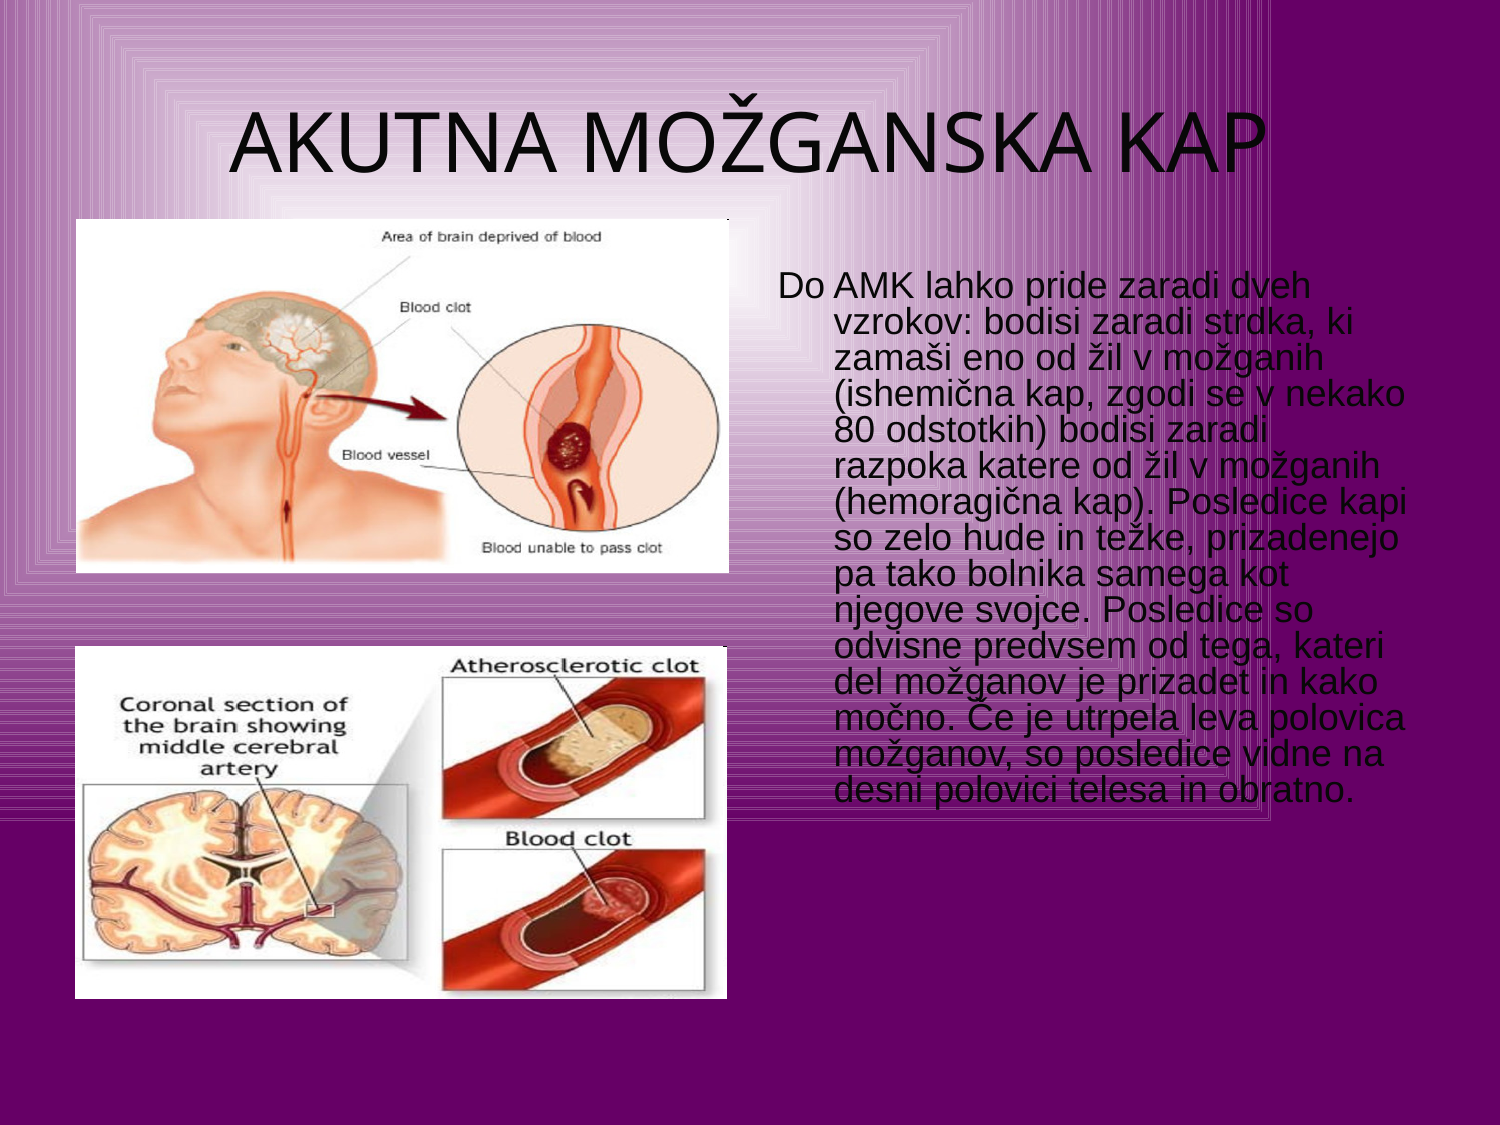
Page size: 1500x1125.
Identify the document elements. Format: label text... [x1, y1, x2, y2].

list Do AMK lahko pride zaradi dveh vzrokov: bodisi zaradi strdka, ki zamaši eno od žil v možganih (ishemična kap, zgodi se v nekako 80 odstotkih) bodisi zaradi razpoka katere od žil v možganih (hemoragična kap). Posledice kapi so zelo hude in težke, prizadenejo pa tako bolnika samega kot njegove svojce. Posledice so odvisne predvsem od tega, kateri del možganov je prizadet in kako močno. Če je utrpela leva polovica možganov, so posledice vidne na desni polovici telesa in obratno. [762, 262, 1425, 1005]
title AKUTNA MOŽGANSKA KAP [75, 45, 1425, 233]
picture [75, 646, 727, 999]
picture [76, 219, 729, 573]
